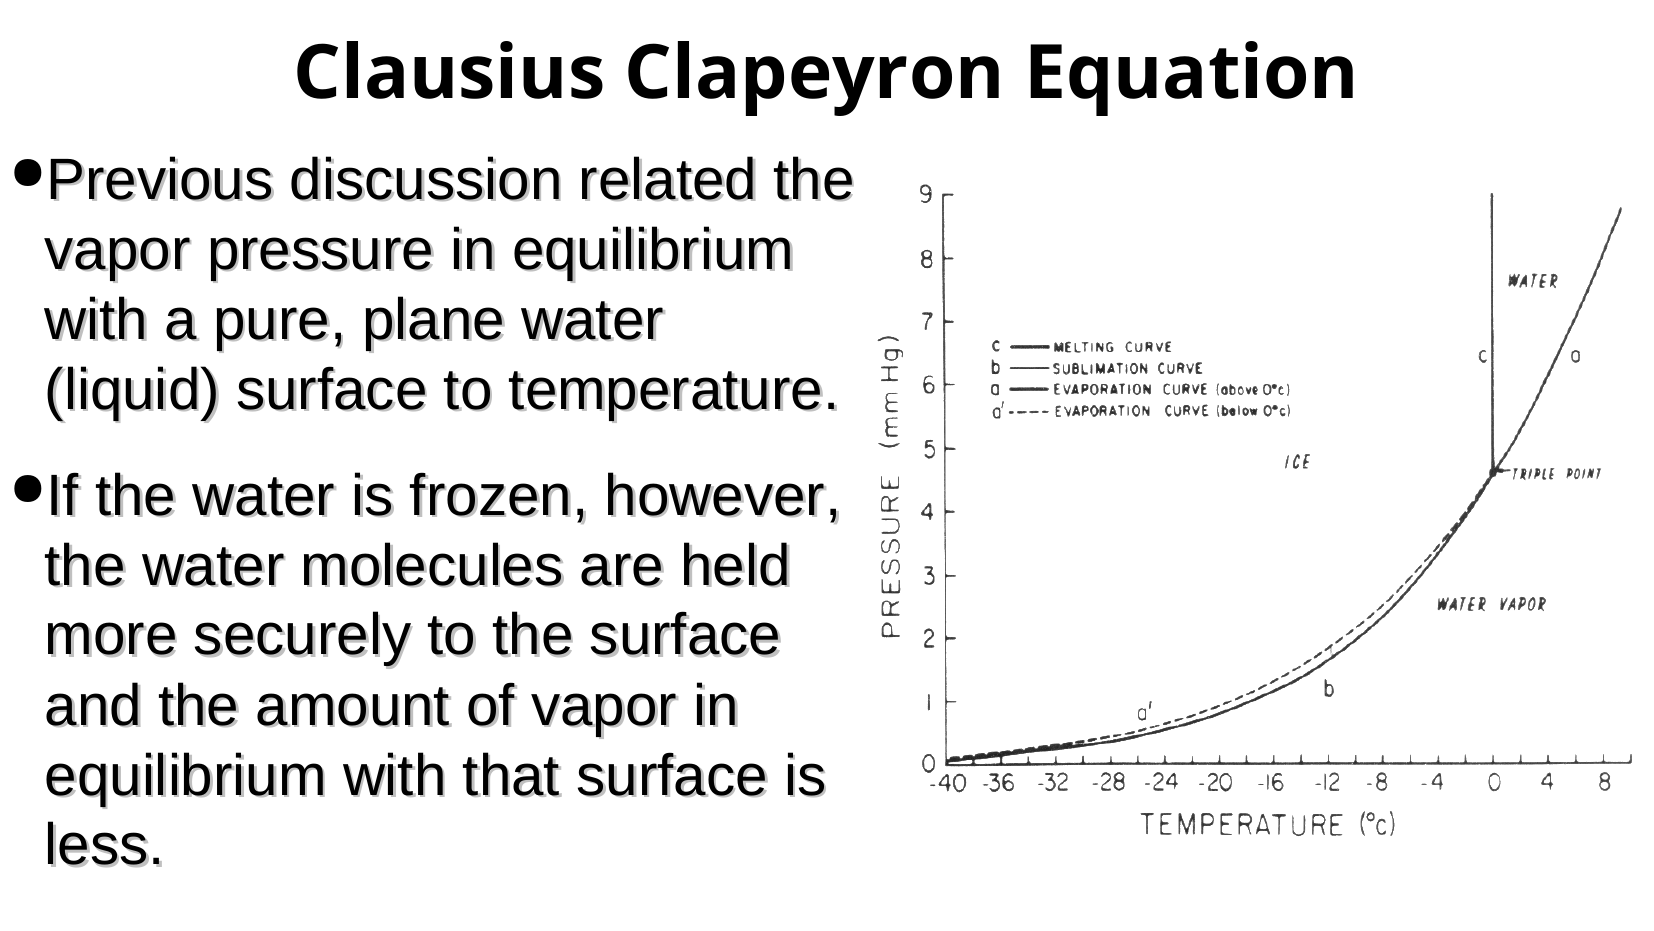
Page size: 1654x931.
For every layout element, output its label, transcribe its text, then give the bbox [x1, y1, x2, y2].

picture [860, 160, 1654, 846]
title Clausius Clapeyron Equation [0, 17, 1654, 119]
text_box Previous discussion related the vapor pressure in equilibrium with a pure, plane water (liquid) surface to temperature. If the water is frozen, however, the water molecules are held more securely to the surface and the amount of vapor in equilibrium with that surface is less. [0, 133, 871, 885]
